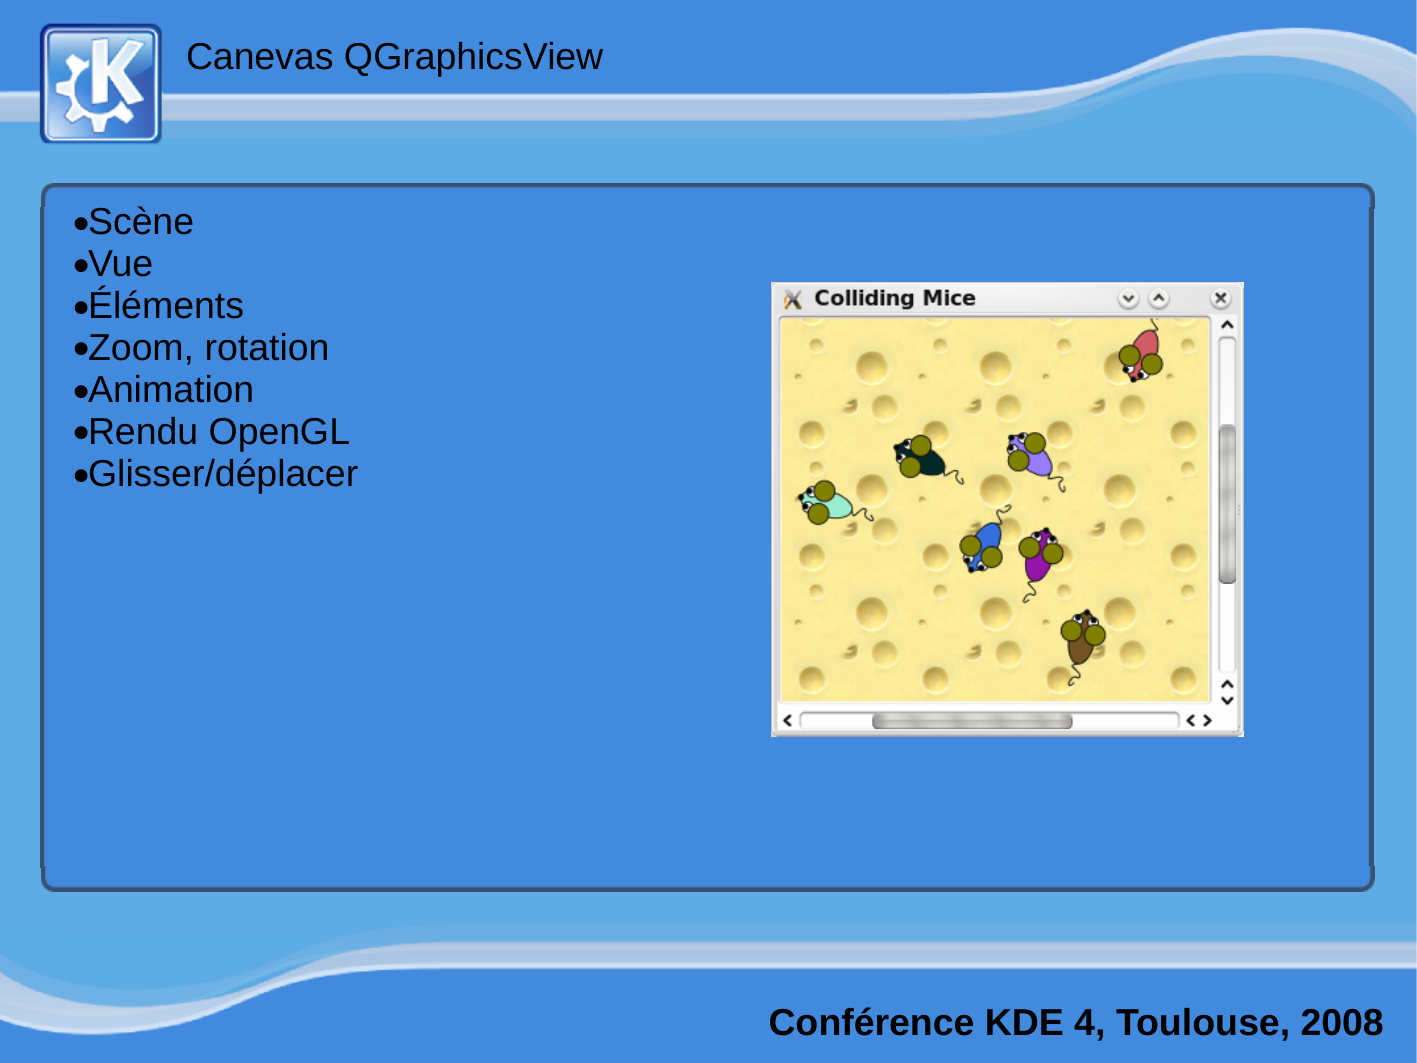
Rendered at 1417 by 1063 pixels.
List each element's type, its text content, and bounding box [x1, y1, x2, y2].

text_box Scène Vue Éléments Zoom, rotation Animation Rendu OpenGL Glisser/déplacer [58, 193, 1360, 888]
picture [0, 0, 1417, 1063]
text_box Canevas QGraphicsView [171, 27, 1048, 105]
